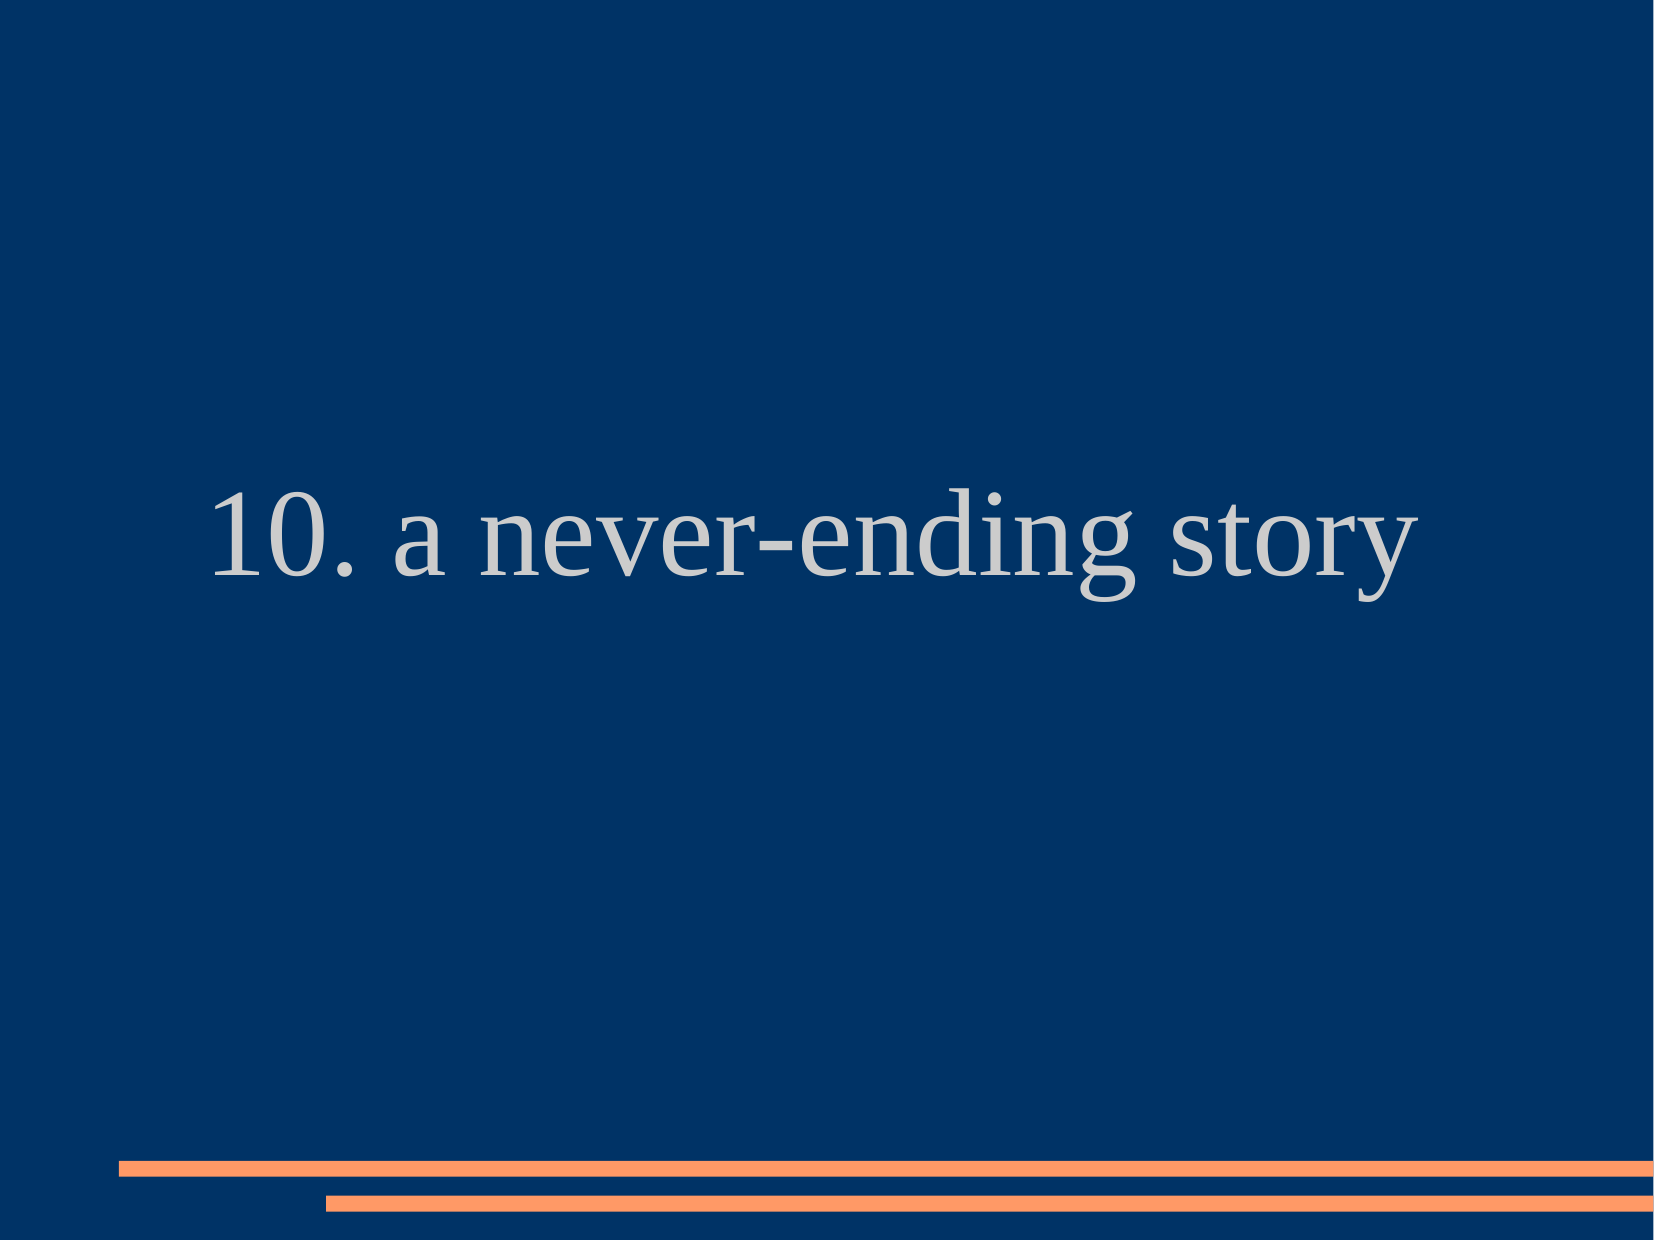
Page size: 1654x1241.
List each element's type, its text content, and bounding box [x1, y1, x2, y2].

subtitle 10. a never-ending story [121, 229, 1561, 1241]
